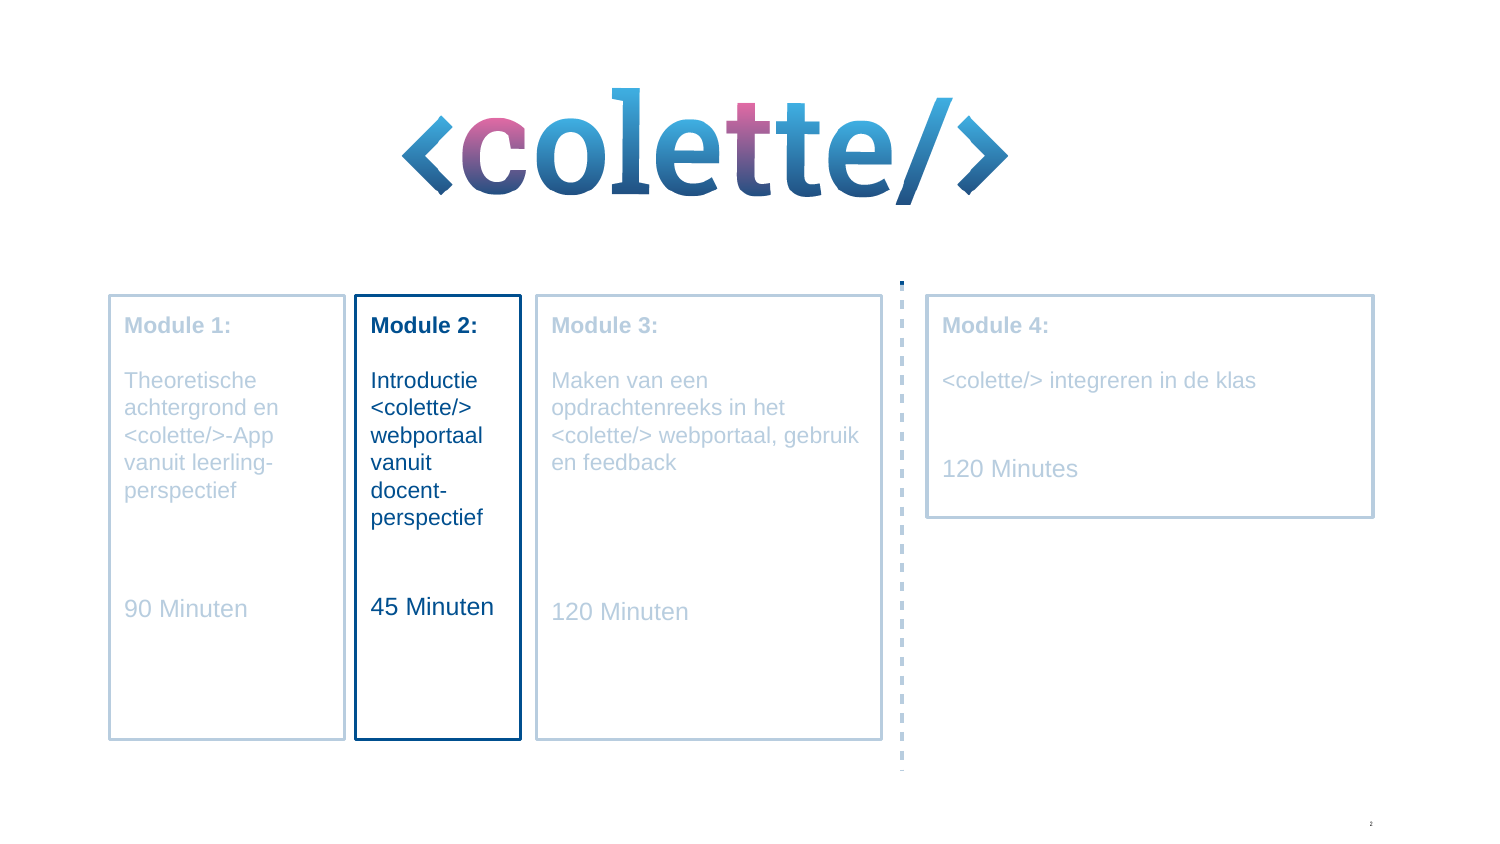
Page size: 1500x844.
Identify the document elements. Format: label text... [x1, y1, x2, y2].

text_box [532, 285, 1420, 813]
text_box [87, 279, 349, 807]
picture [306, 13, 1103, 279]
text_box Module 2: Introductie <colette/> webportaal vanuit docent- perspectief 45 Minuten [355, 295, 521, 740]
text_box 2 [1364, 819, 1478, 833]
